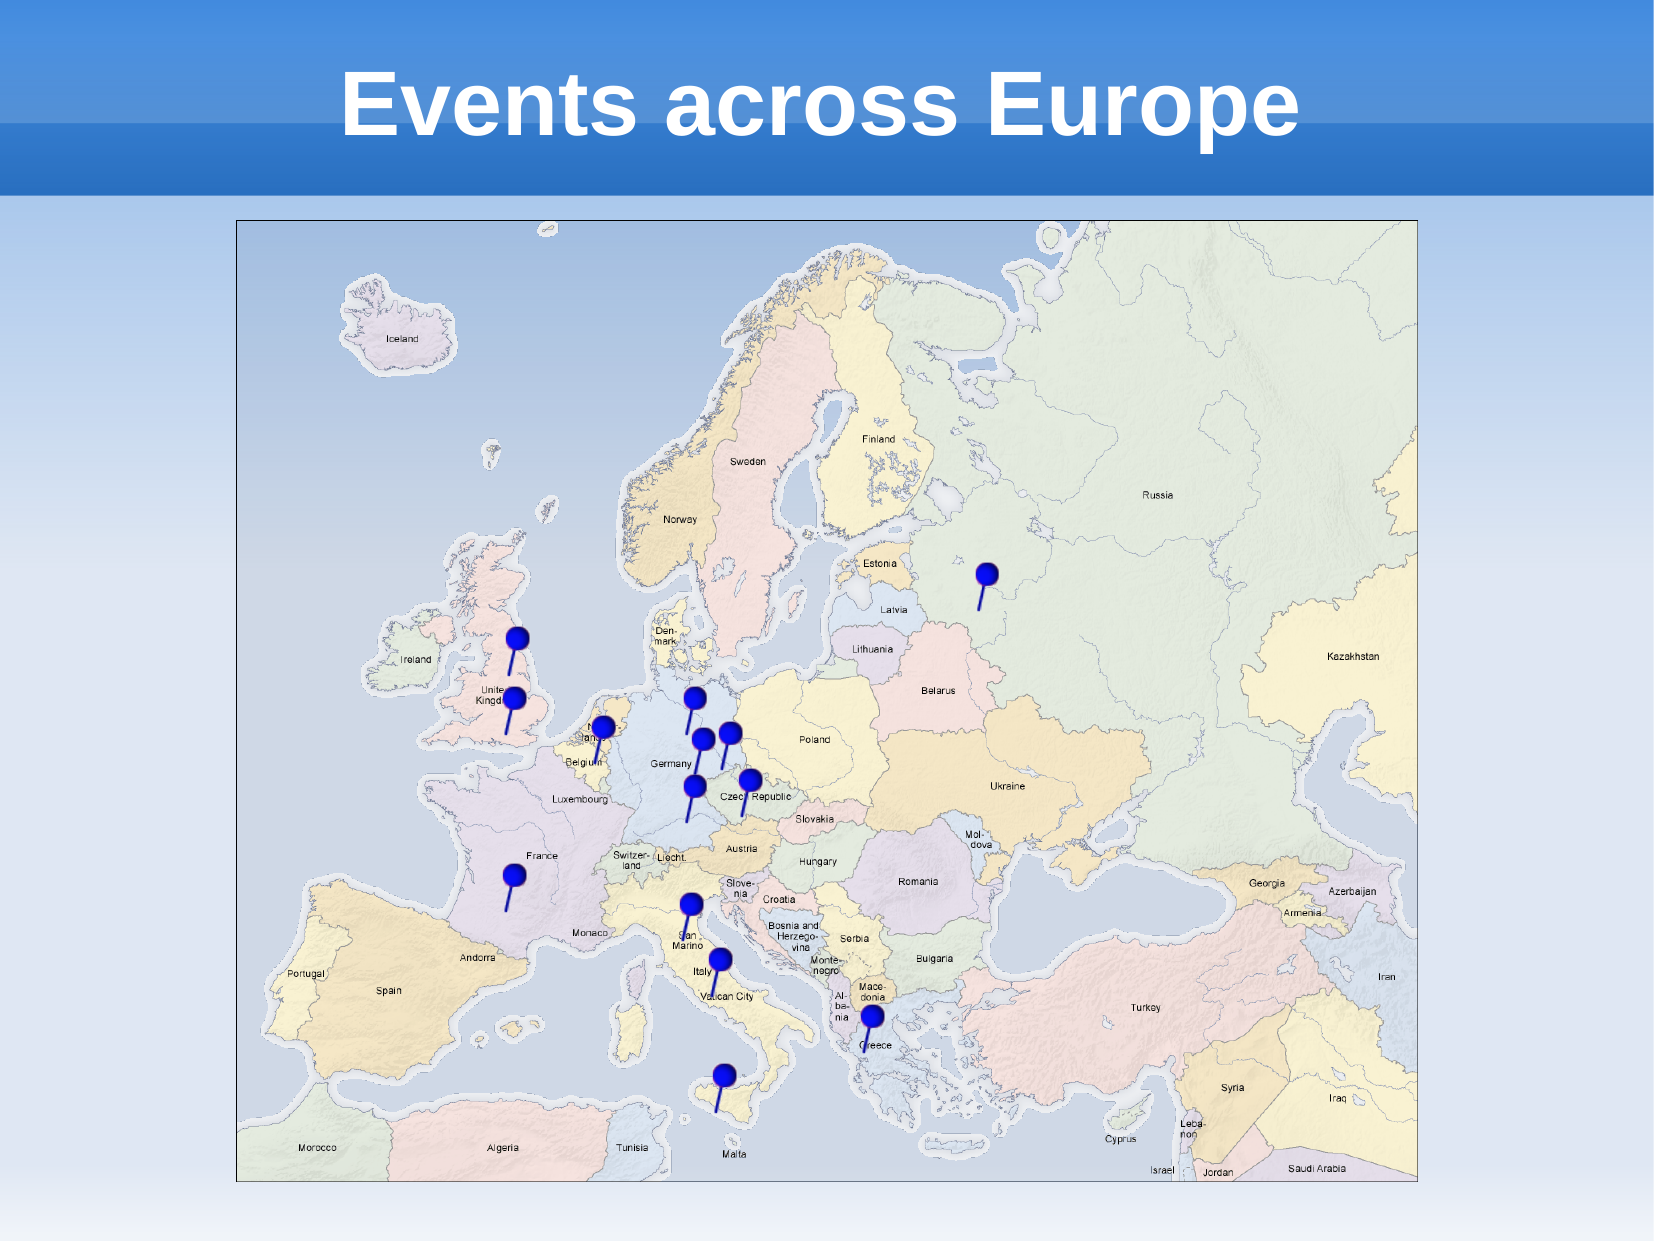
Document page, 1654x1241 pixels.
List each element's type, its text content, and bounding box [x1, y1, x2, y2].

picture [0, 0, 1654, 1241]
title Events across Europe [76, 7, 1565, 200]
